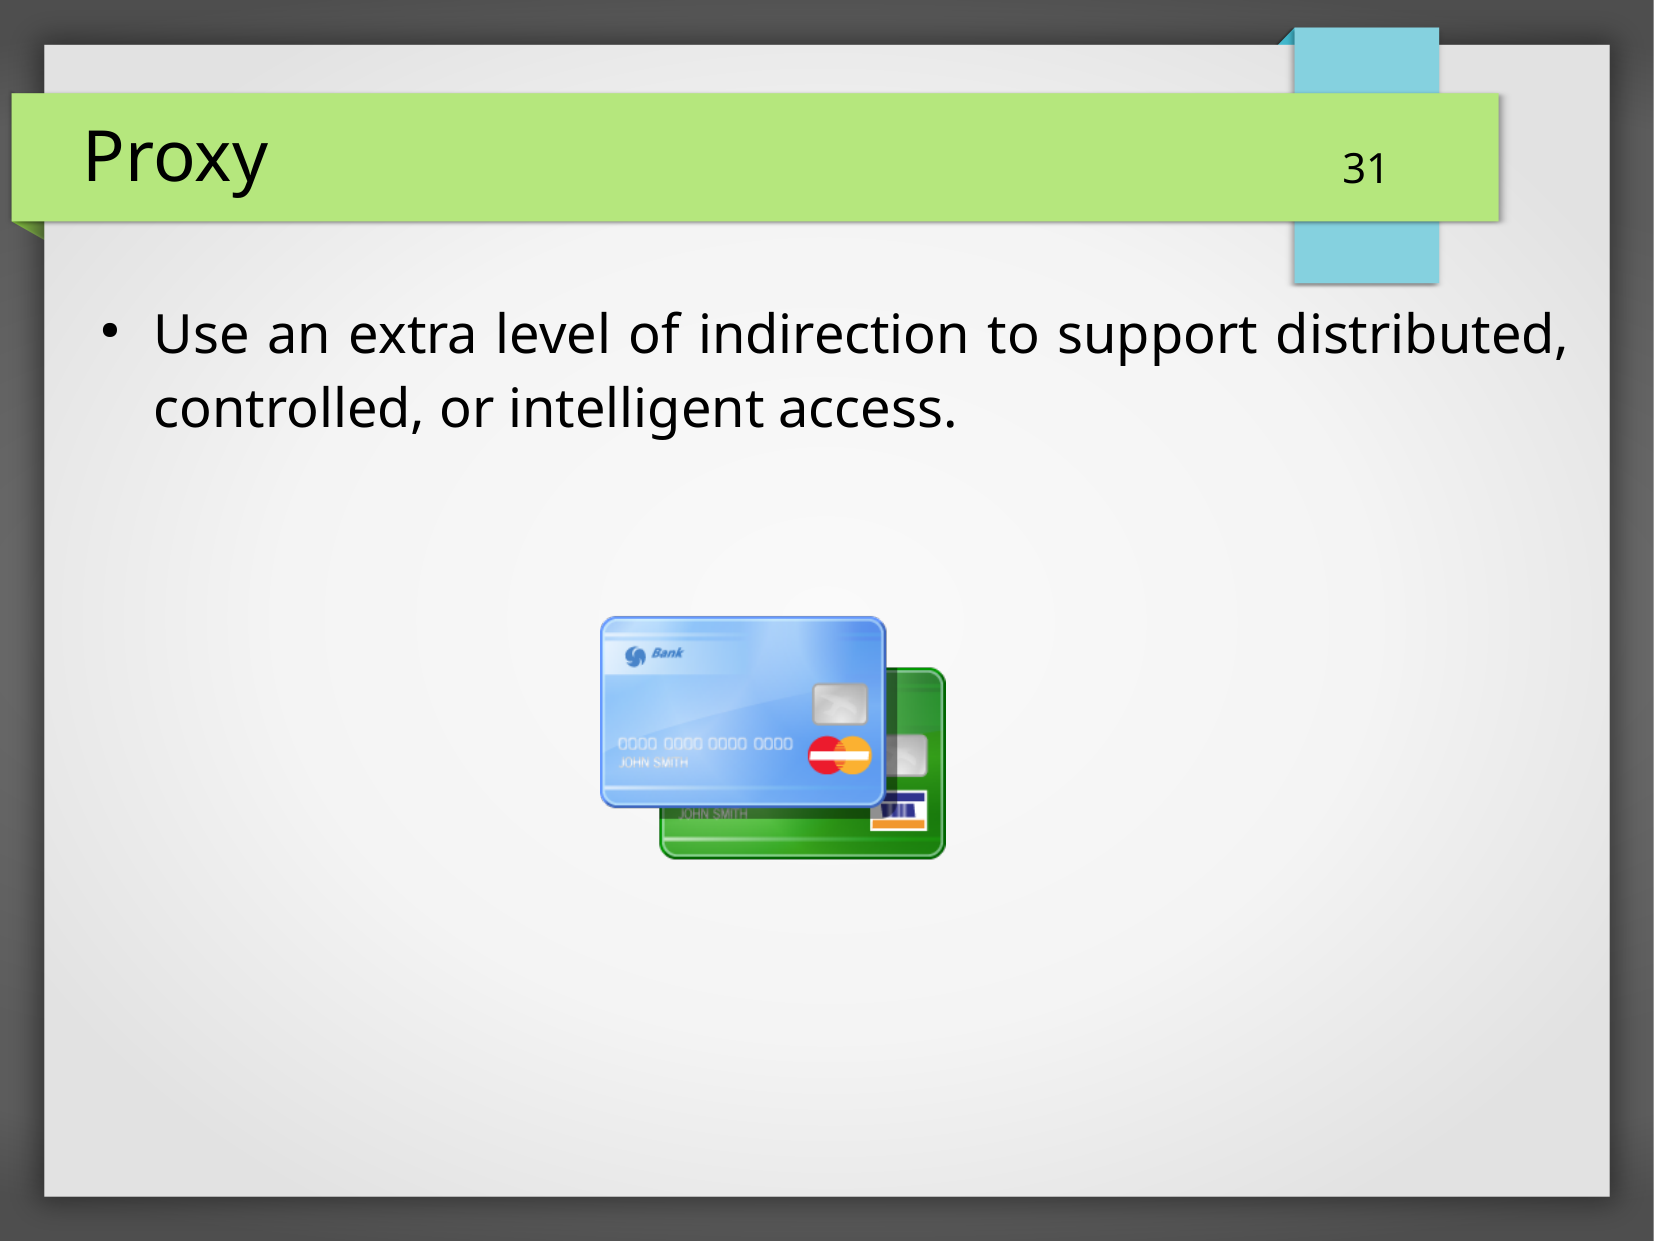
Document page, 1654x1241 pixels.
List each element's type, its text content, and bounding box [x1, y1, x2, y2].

text_box <number> [1254, 131, 1479, 207]
list Use an extra level of indirection to support distributed, controlled, or intelligent access. [82, 295, 1571, 1015]
picture [0, 0, 1654, 1241]
title Proxy [82, 94, 1264, 213]
